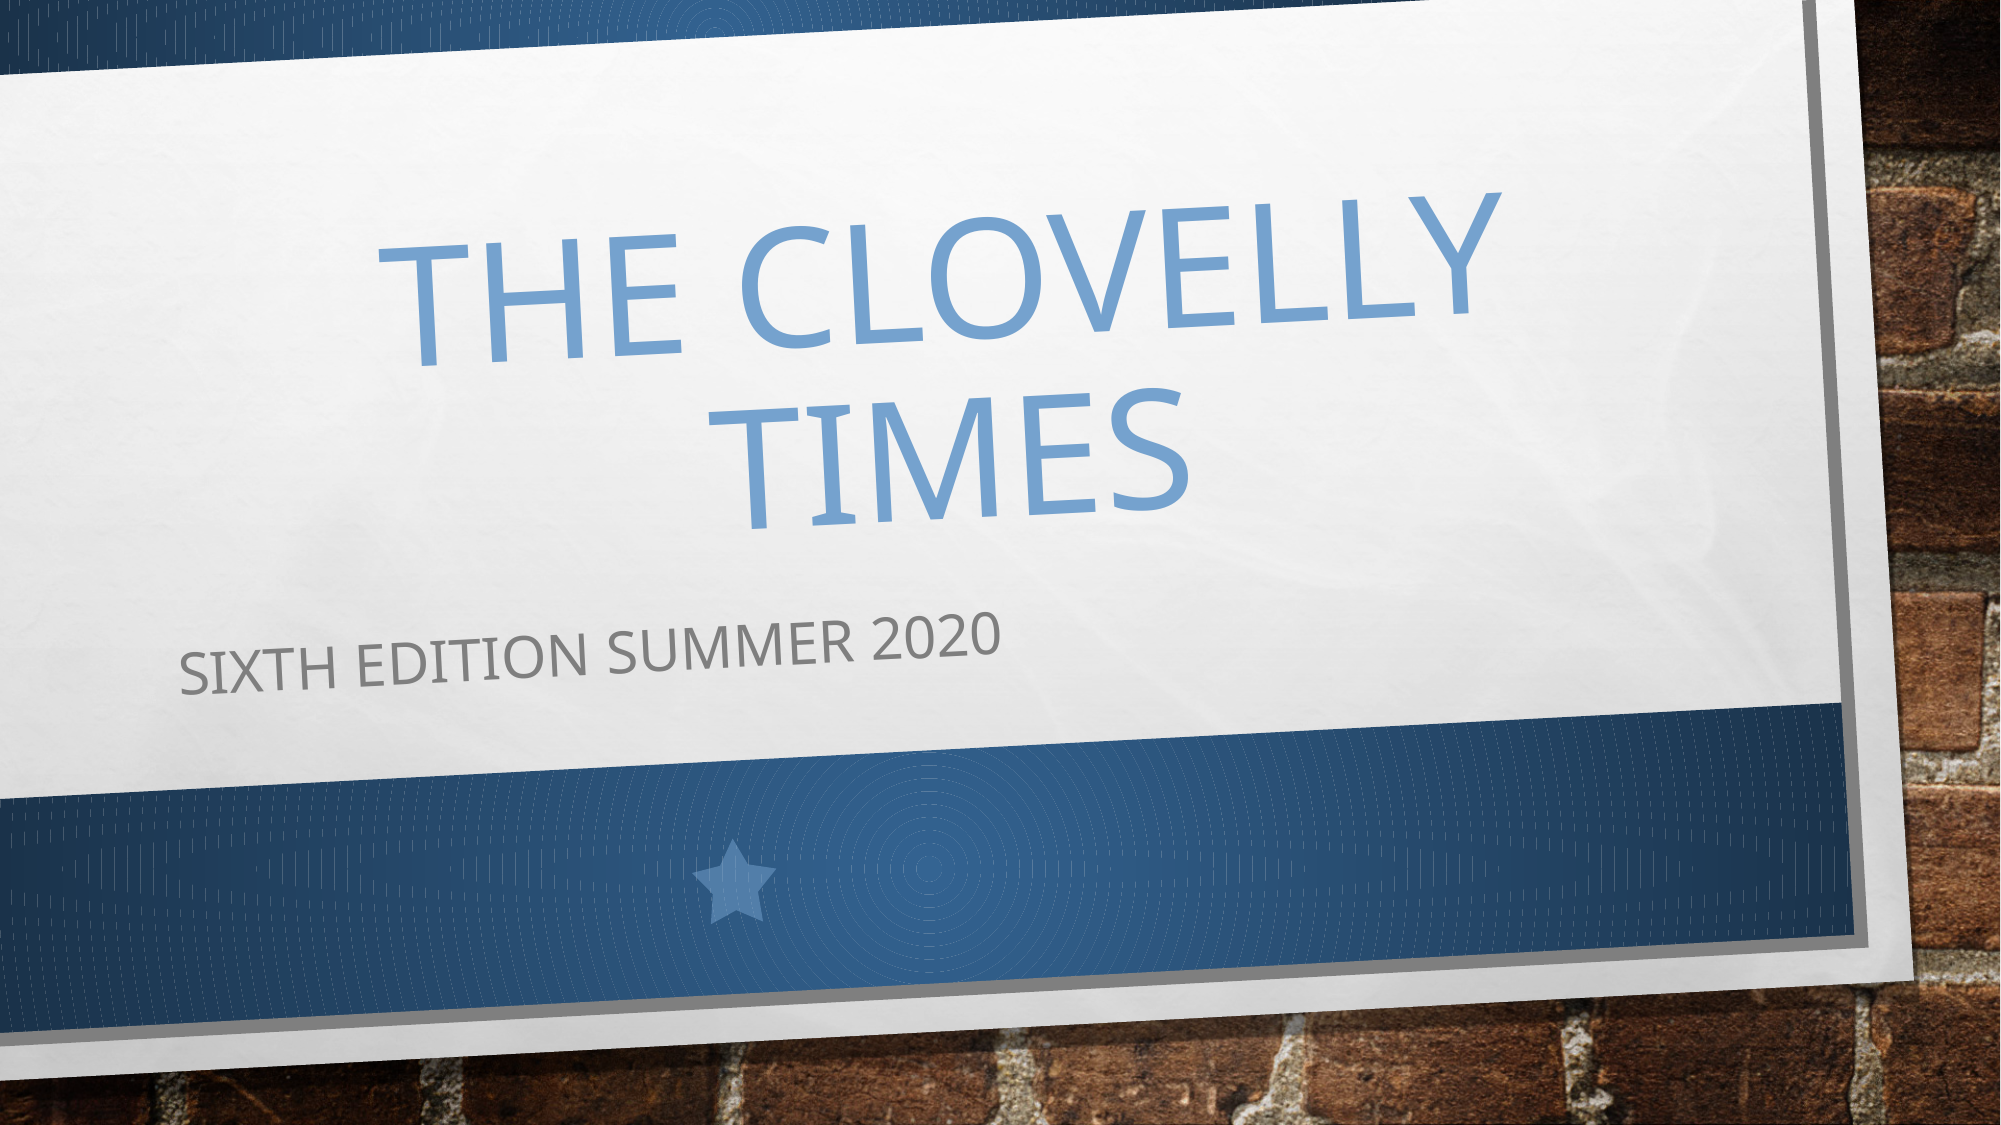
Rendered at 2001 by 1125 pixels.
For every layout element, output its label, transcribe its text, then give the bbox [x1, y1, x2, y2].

subtitle SIXTH edition sUMMER 2020 [159, 533, 1763, 708]
title The Clovelly times [135, 67, 1758, 605]
